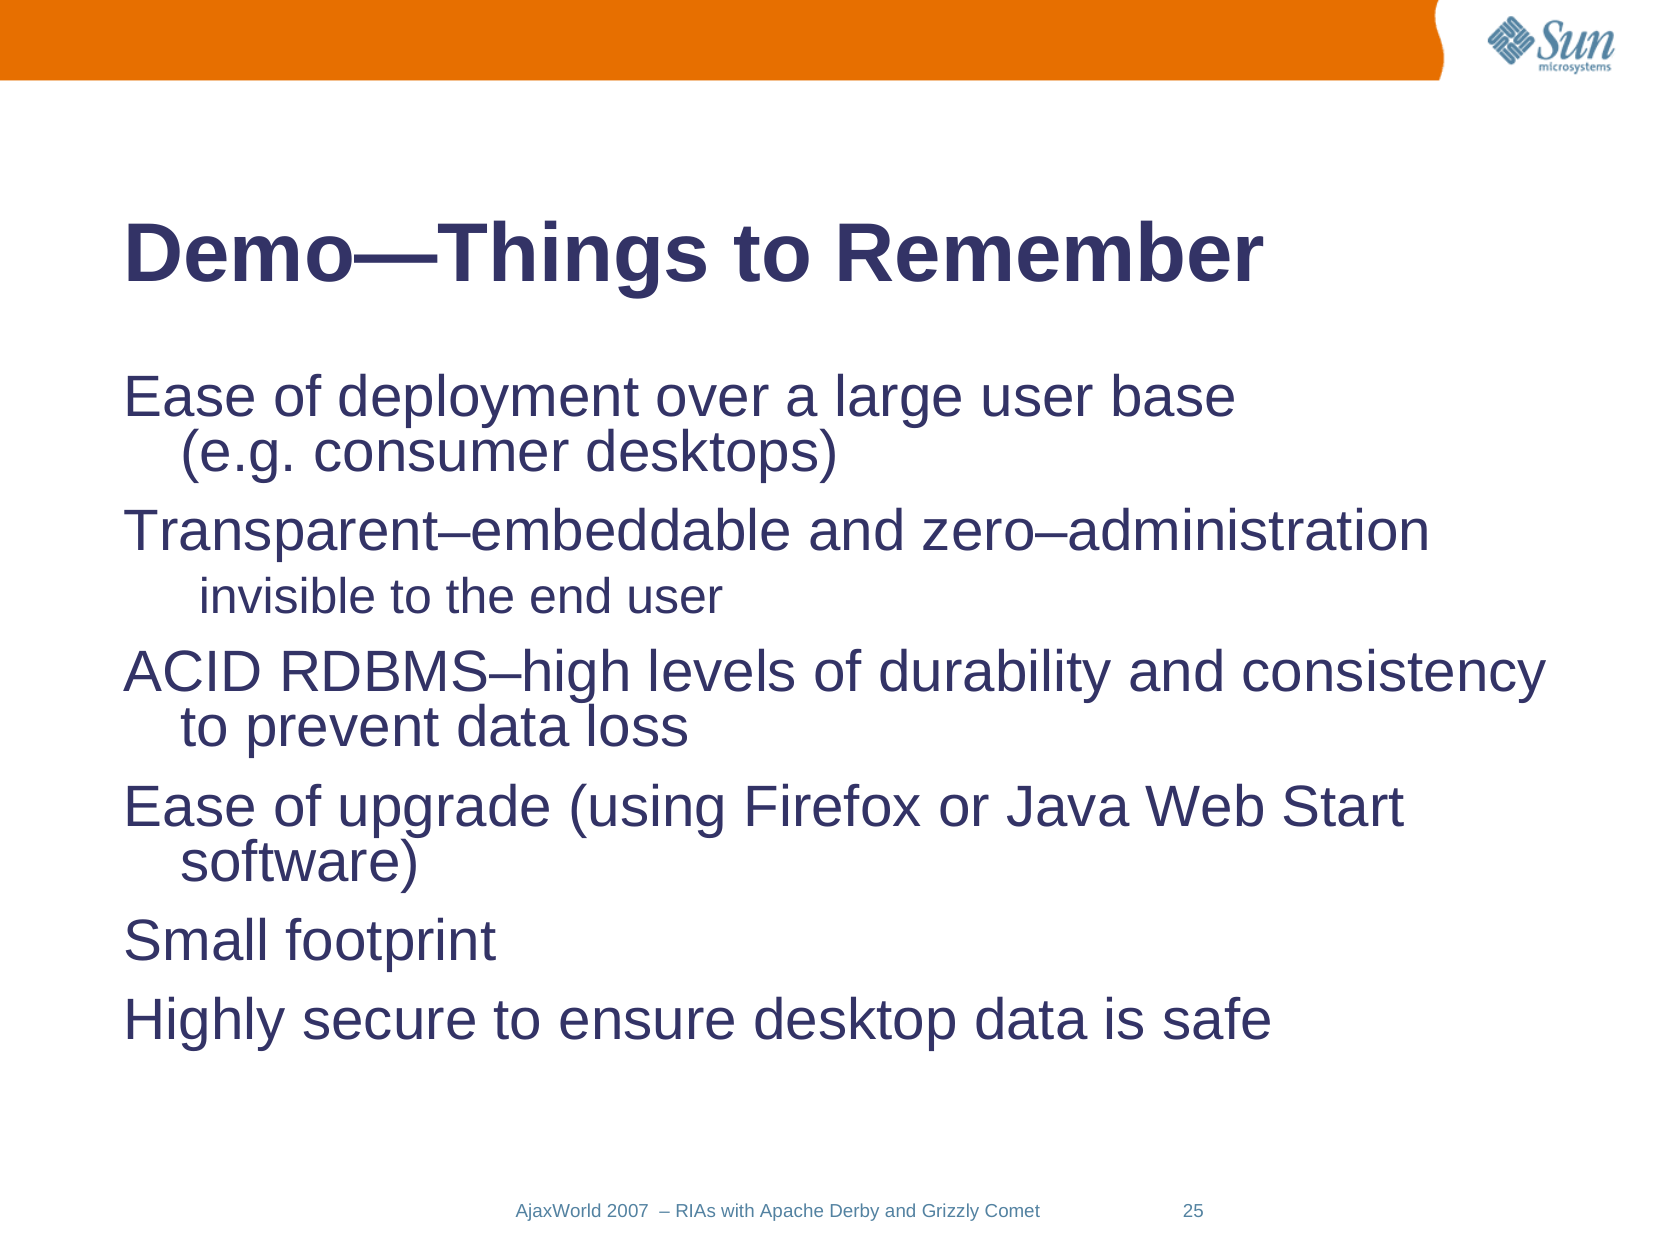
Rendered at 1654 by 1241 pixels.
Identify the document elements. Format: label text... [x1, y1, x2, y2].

list Ease of deployment over a large user base (e.g. consumer desktops) Transparent–embeddable and zero–administration invisible to the end user ACID RDBMS–high levels of durability and consistency to prevent data loss Ease of upgrade (using Firefox or Java Web Start software) Small footprint Highly secure to ensure desktop data is safe [124, 372, 1571, 1190]
picture [0, 0, 1654, 83]
title Demo—Things to Remember [124, 132, 1561, 298]
